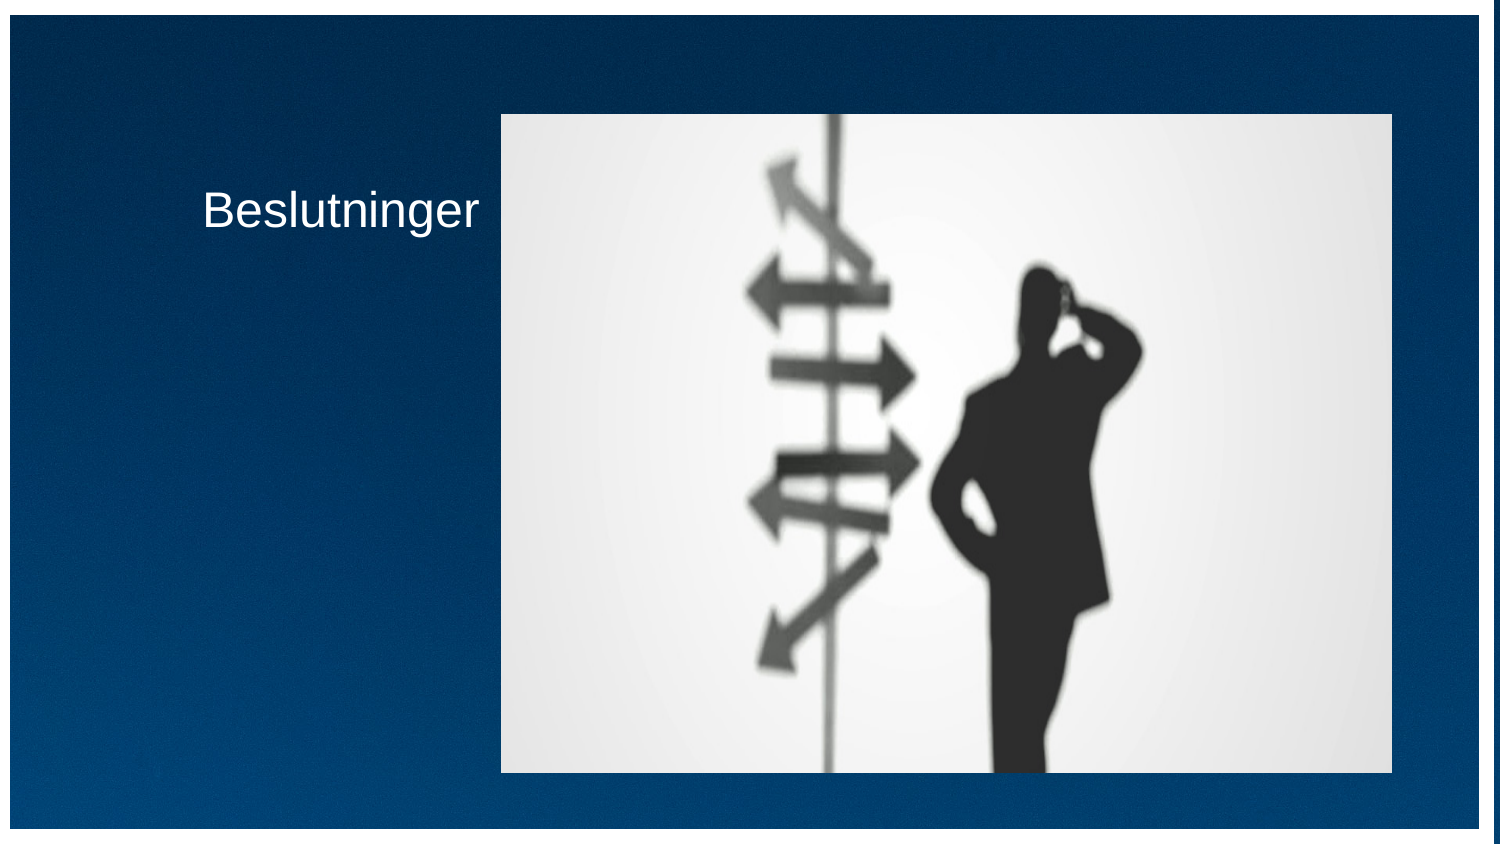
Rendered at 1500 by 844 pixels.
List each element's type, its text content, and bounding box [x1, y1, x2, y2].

picture [0, 0, 1500, 844]
title Beslutninger [187, 146, 501, 245]
